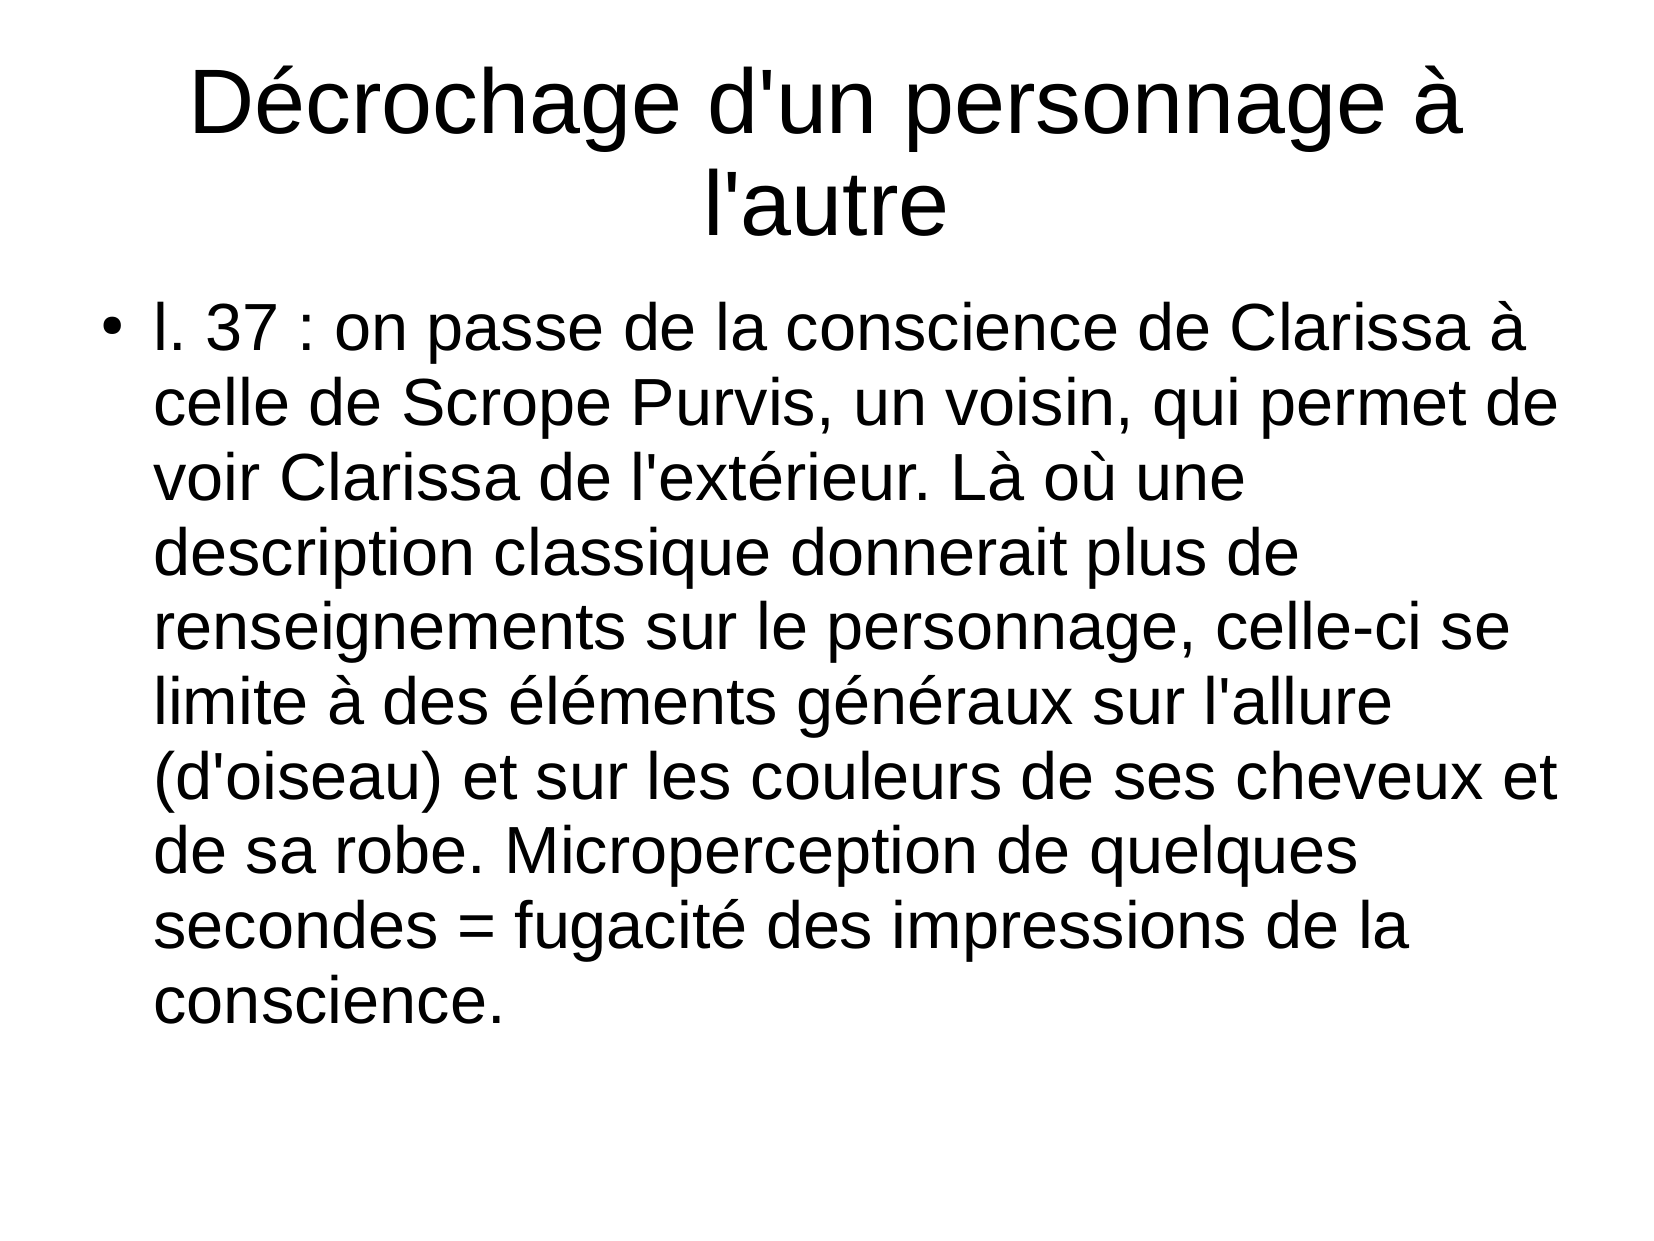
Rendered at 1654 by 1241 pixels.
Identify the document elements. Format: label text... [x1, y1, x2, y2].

title Décrochage d'un personnage à l'autre [82, 49, 1571, 257]
list l. 37 : on passe de la conscience de Clarissa à celle de Scrope Purvis, un voisin, qui permet de voir Clarissa de l'extérieur. Là où une description classique donnerait plus de renseignements sur le personnage, celle-ci se limite à des éléments généraux sur l'allure (d'oiseau) et sur les couleurs de ses cheveux et de sa robe. Microperception de quelques secondes = fugacité des impressions de la conscience. [82, 290, 1571, 1038]
